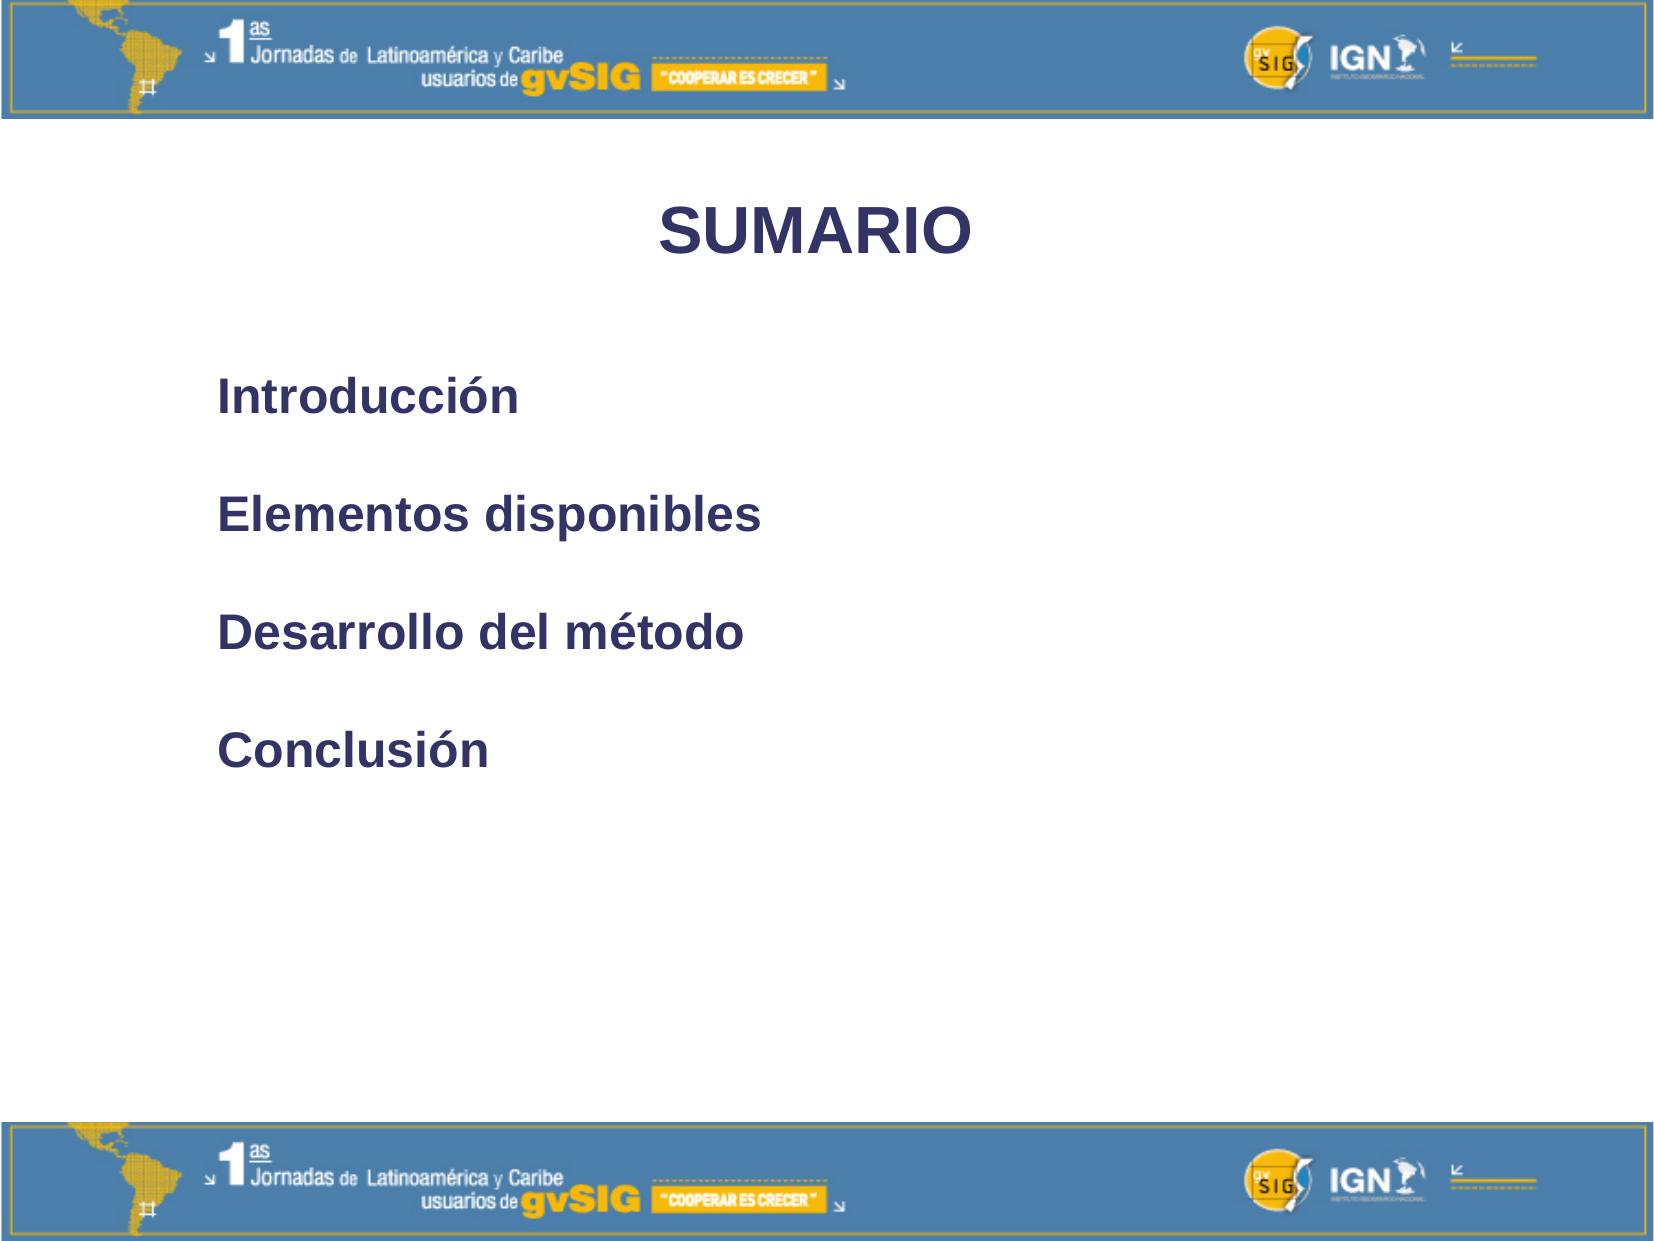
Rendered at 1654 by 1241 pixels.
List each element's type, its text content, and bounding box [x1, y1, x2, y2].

text_box Desarrollo del método [188, 562, 851, 703]
picture [0, 1122, 1654, 1241]
text_box Conclusión [188, 680, 591, 821]
text_box Elementos disponibles [188, 444, 851, 562]
text_box SUMARIO [106, 137, 1526, 325]
picture [0, 0, 1654, 119]
text_box Introducción [188, 326, 591, 444]
